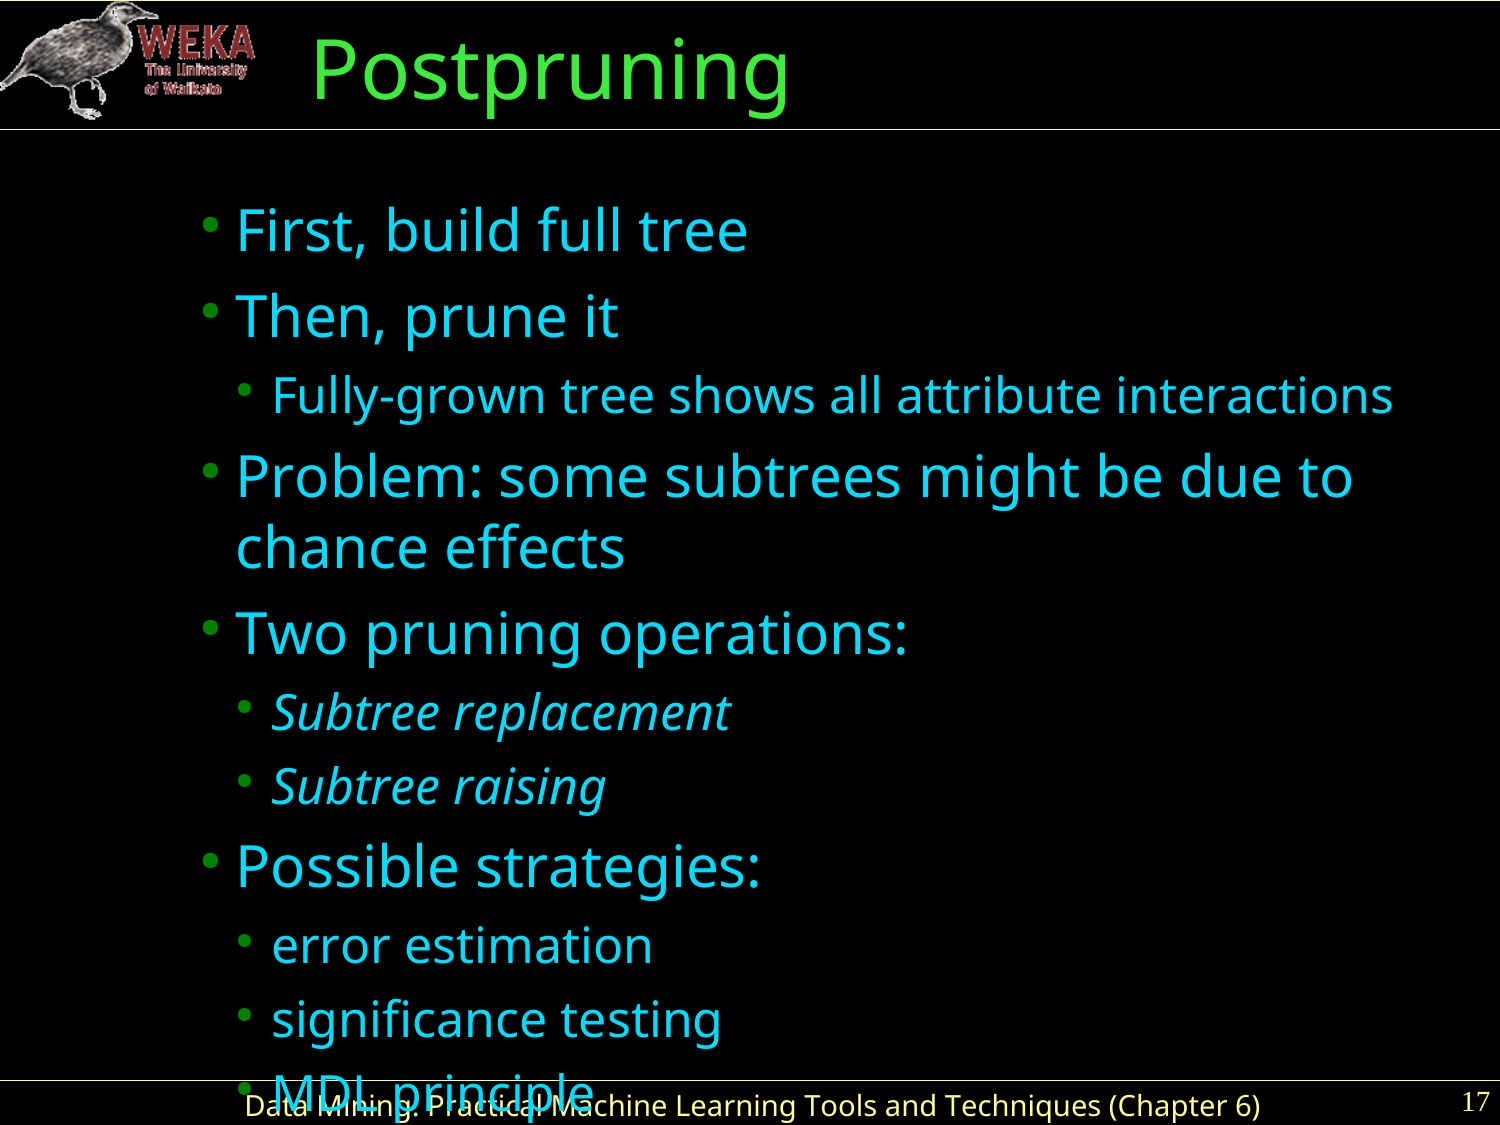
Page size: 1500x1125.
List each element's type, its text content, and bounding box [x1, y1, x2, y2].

title Postpruning [295, 0, 1500, 148]
list First, build full tree Then, prune it Fully-grown tree shows all attribute interactions Problem: some subtrees might be due to chance effects Two pruning operations: Subtree replacement Subtree raising Possible strategies: error estimation significance testing MDL principle [150, 187, 1477, 998]
picture [0, 1, 266, 129]
